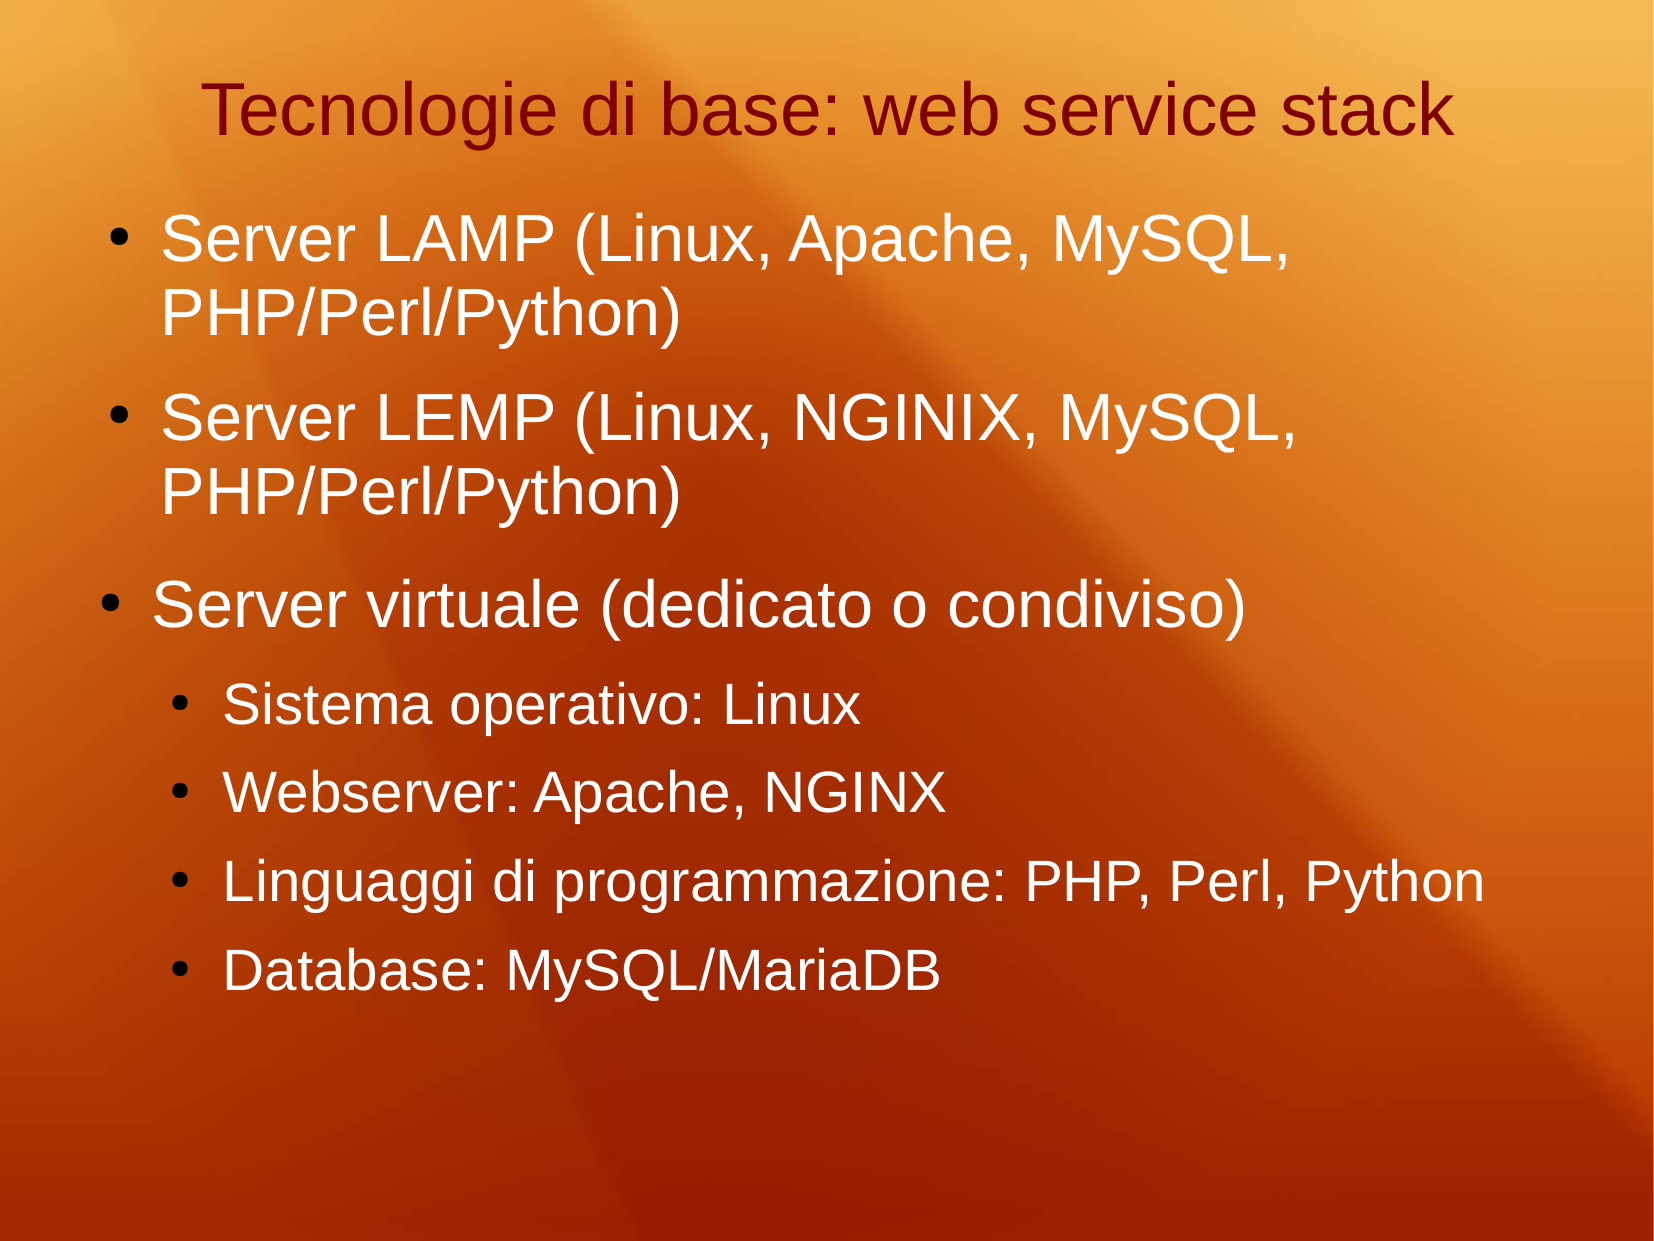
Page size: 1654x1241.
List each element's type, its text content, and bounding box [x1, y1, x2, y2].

text_box Server LAMP (Linux, Apache, MySQL, PHP/Perl/Python) Server LEMP (Linux, NGINIX, MySQL, PHP/Perl/Python) [75, 193, 1566, 537]
list Server virtuale (dedicato o condiviso) Sistema operativo: Linux Webserver: Apache, NGINX Linguaggi di programmazione: PHP, Perl, Python Database: MySQL/MariaDB [81, 567, 1570, 1150]
picture [0, 0, 1654, 1241]
title Tecnologie di base: web service stack [84, 35, 1573, 183]
